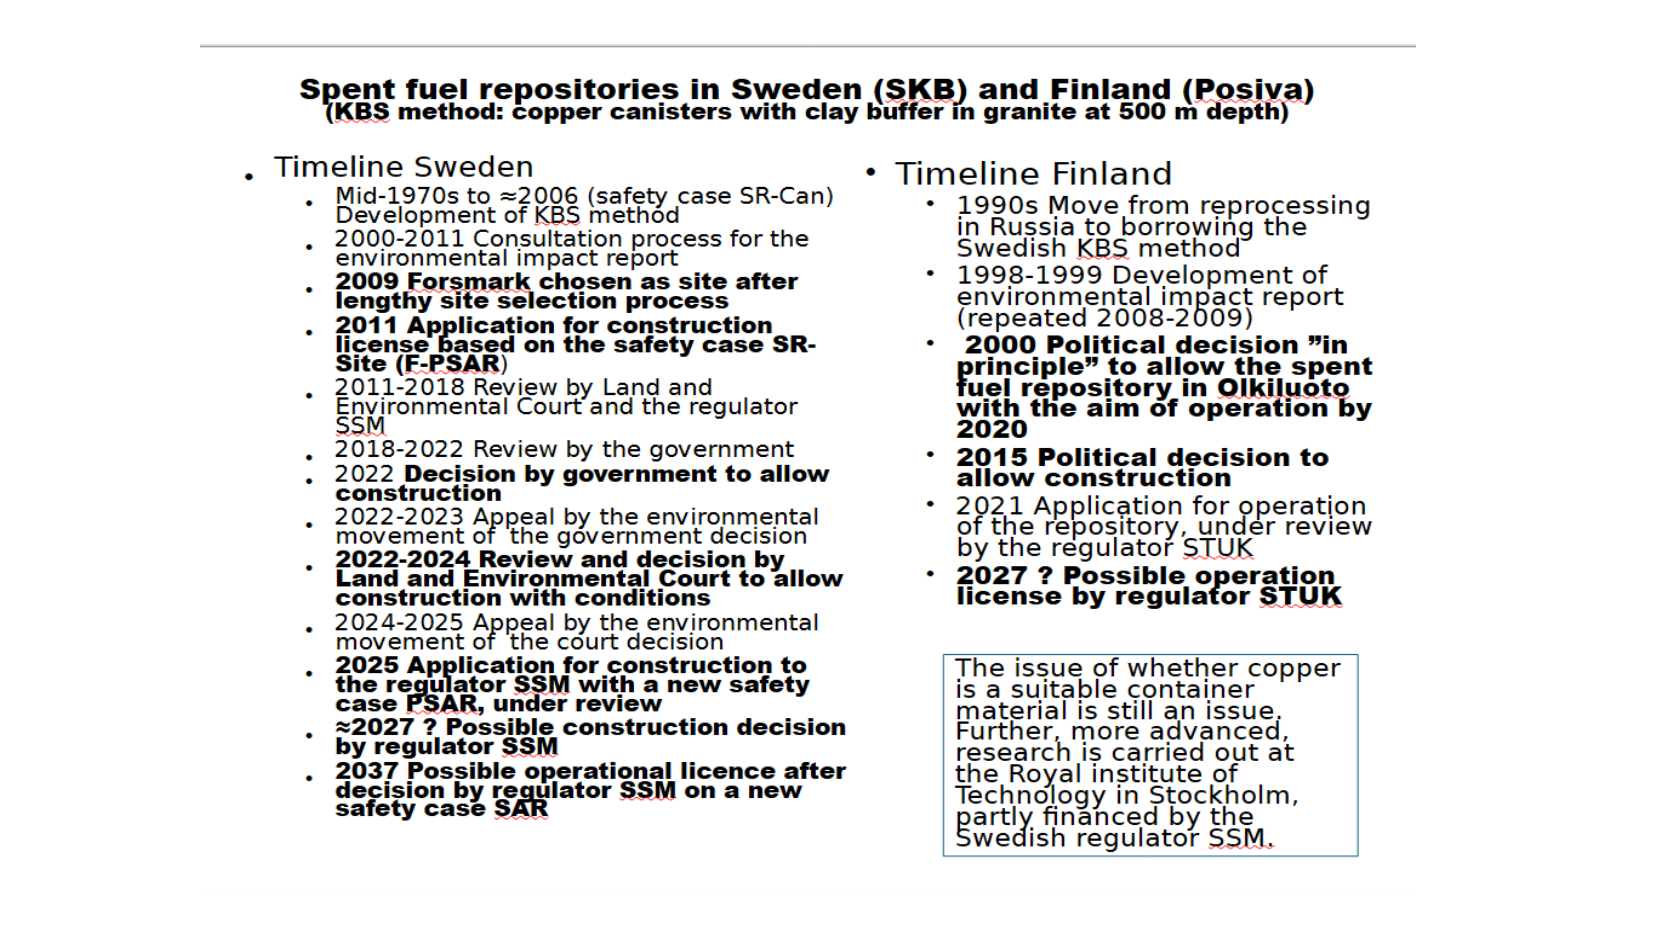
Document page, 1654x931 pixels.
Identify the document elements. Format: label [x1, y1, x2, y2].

picture [200, 44, 1416, 896]
